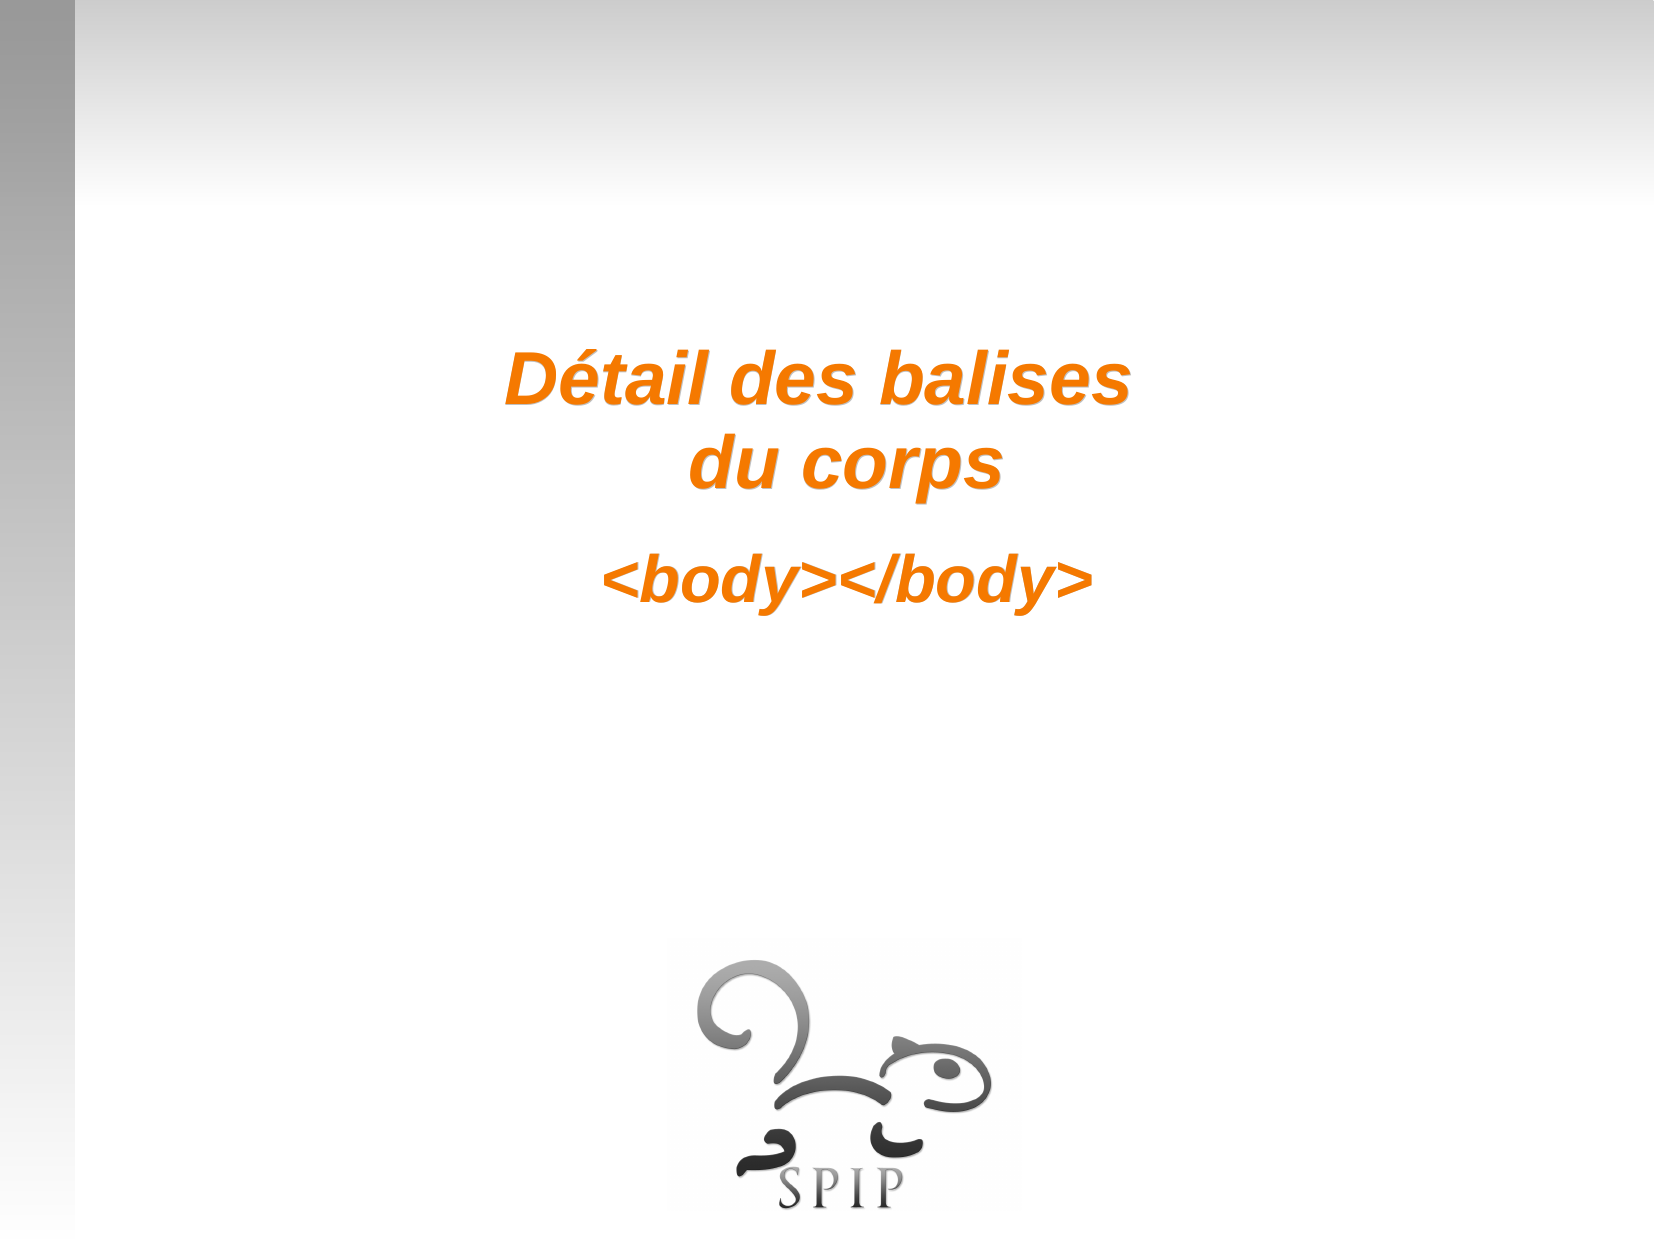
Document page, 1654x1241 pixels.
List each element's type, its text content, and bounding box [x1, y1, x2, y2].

picture [667, 938, 1022, 1211]
title Détail des balises du corps <body></body> [123, 126, 1536, 827]
